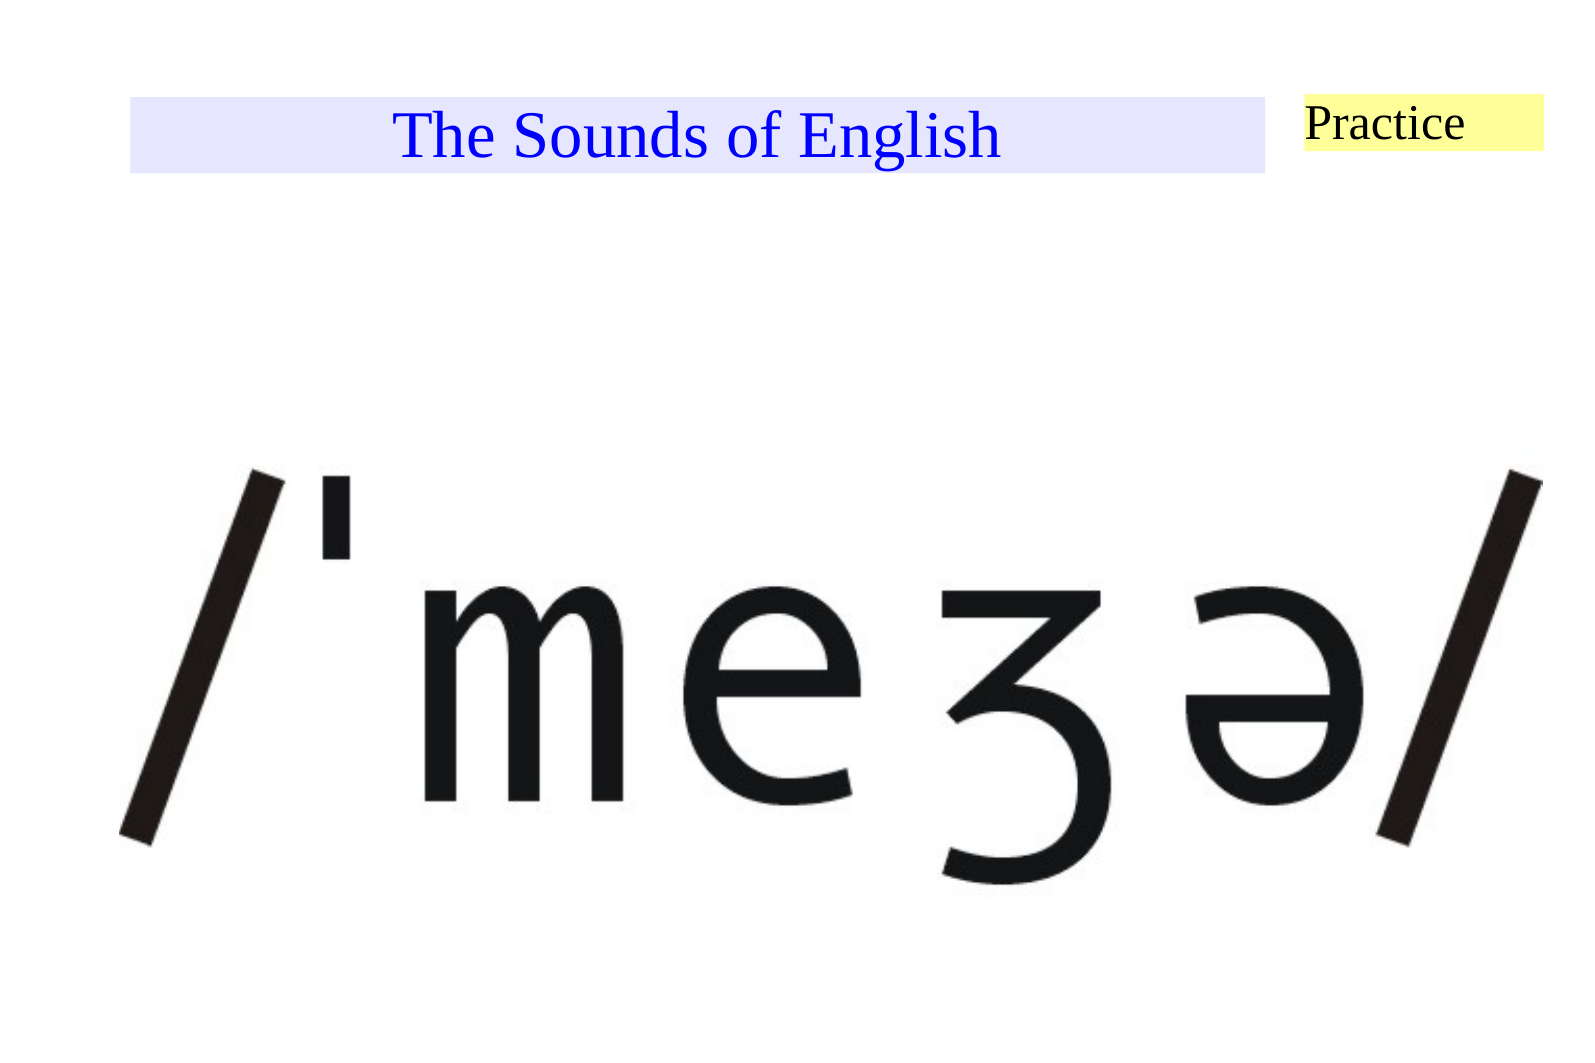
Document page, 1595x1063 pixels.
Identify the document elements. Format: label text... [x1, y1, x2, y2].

text_box The Sounds of English [130, 97, 1266, 174]
picture [119, 414, 1543, 981]
text_box Practice [1304, 94, 1544, 152]
